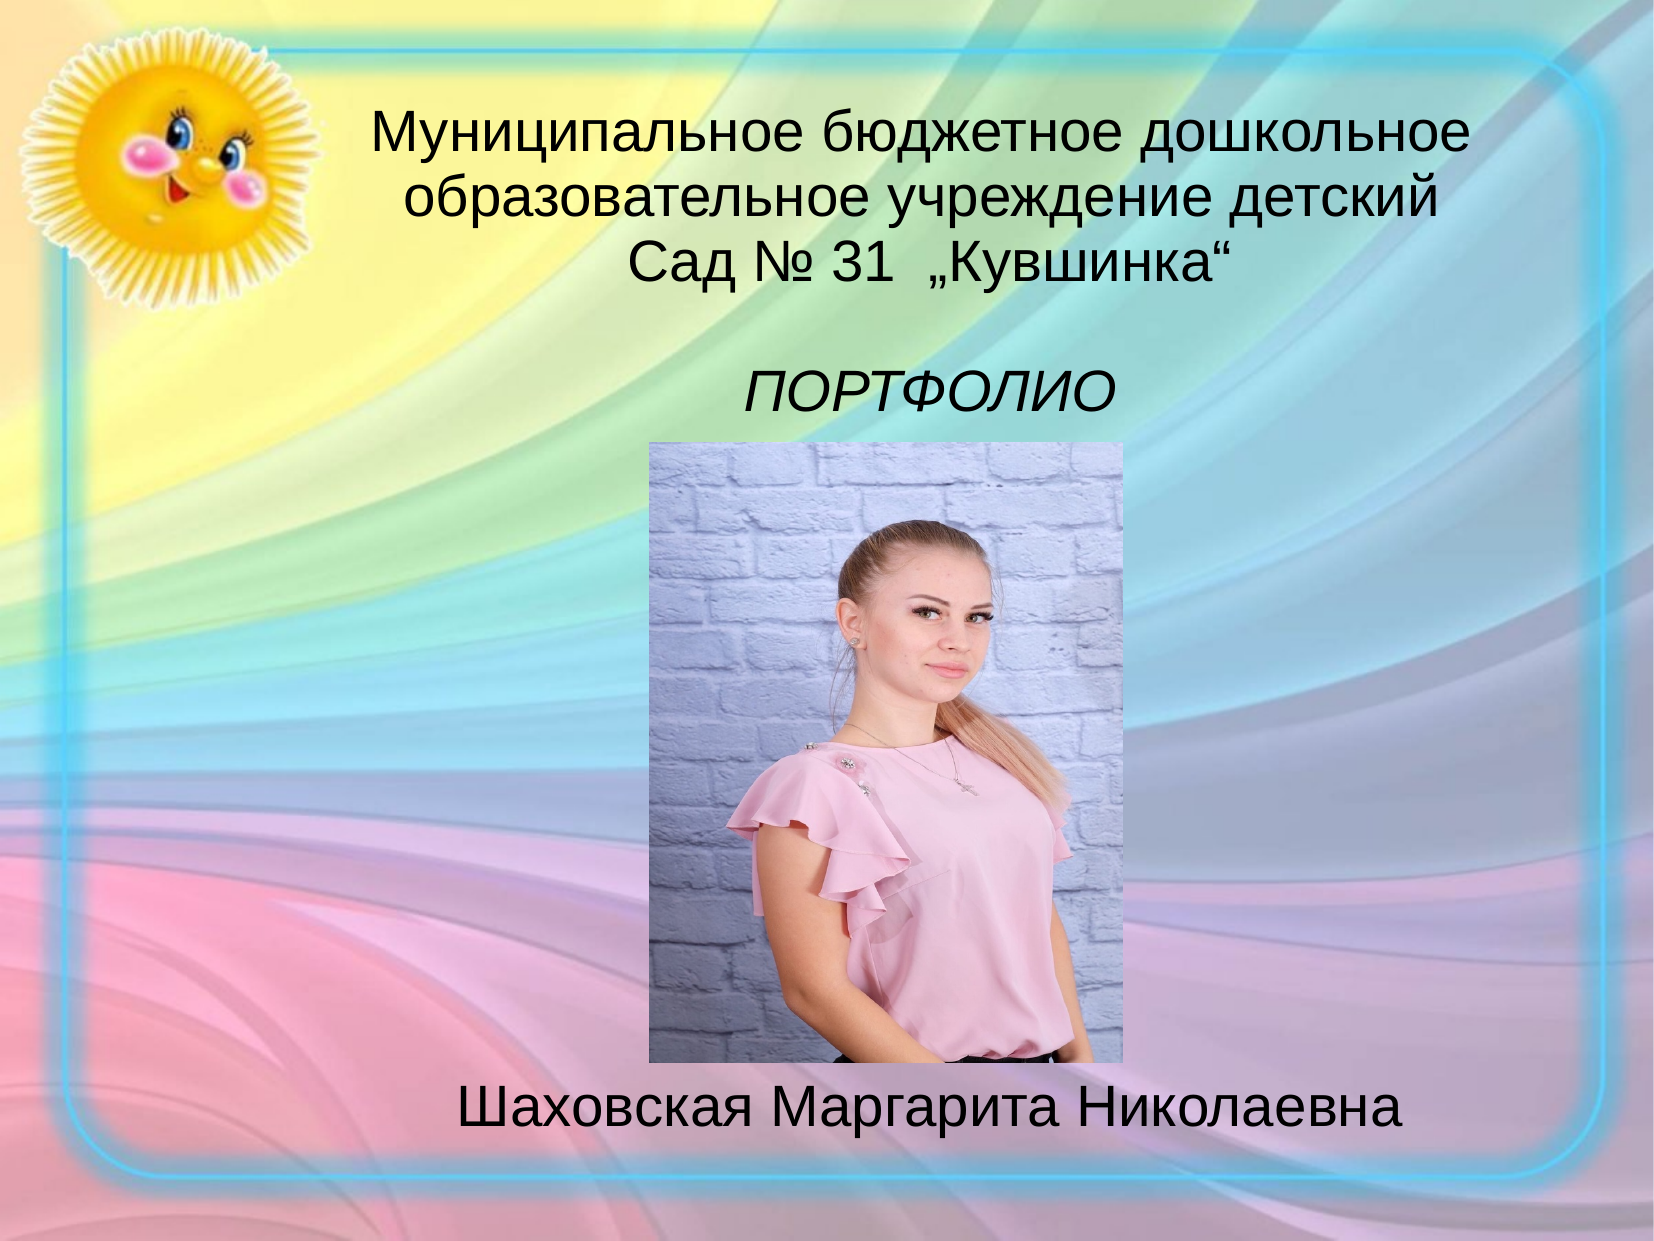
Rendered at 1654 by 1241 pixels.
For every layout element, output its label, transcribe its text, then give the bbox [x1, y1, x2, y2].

picture [0, 0, 1654, 1241]
picture [649, 442, 1123, 1063]
text_box Муниципальное бюджетное дошкольное образовательное учреждение детский Сад № 31 „Кувшинка“ ПОРТФОЛИО Шаховская Маргарита Николаевна [236, 25, 1625, 1241]
